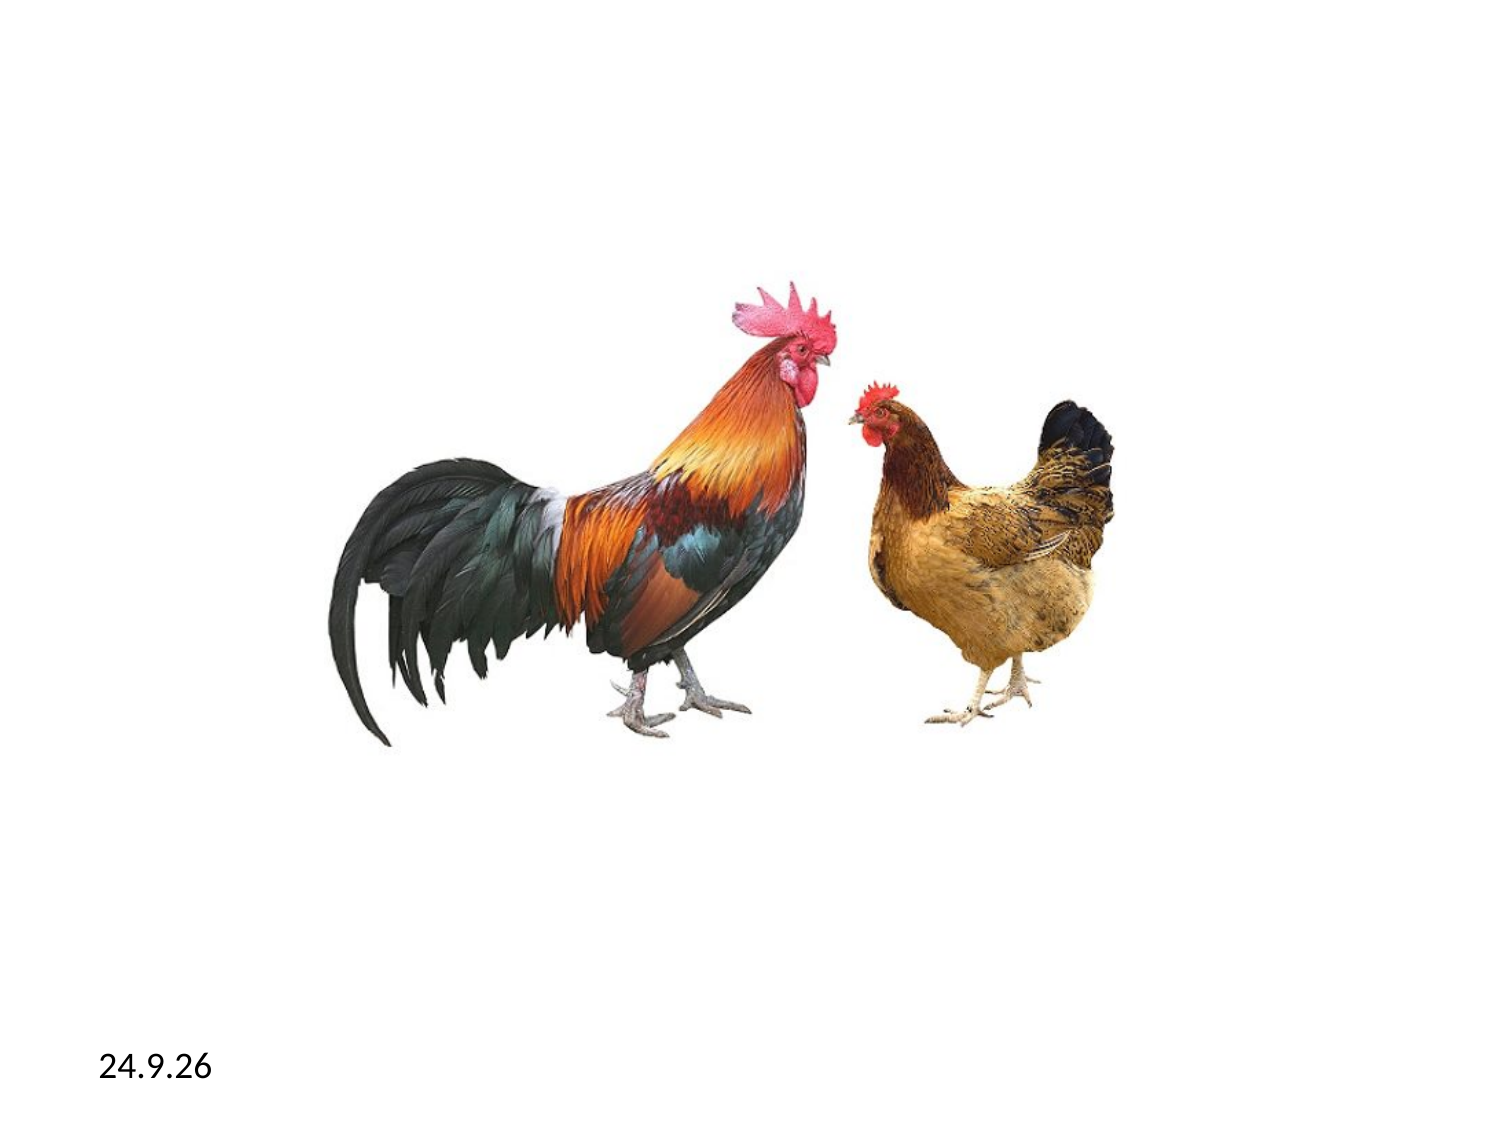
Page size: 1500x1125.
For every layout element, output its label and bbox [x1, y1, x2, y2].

title [75, 45, 1425, 1038]
picture [324, 249, 1131, 831]
